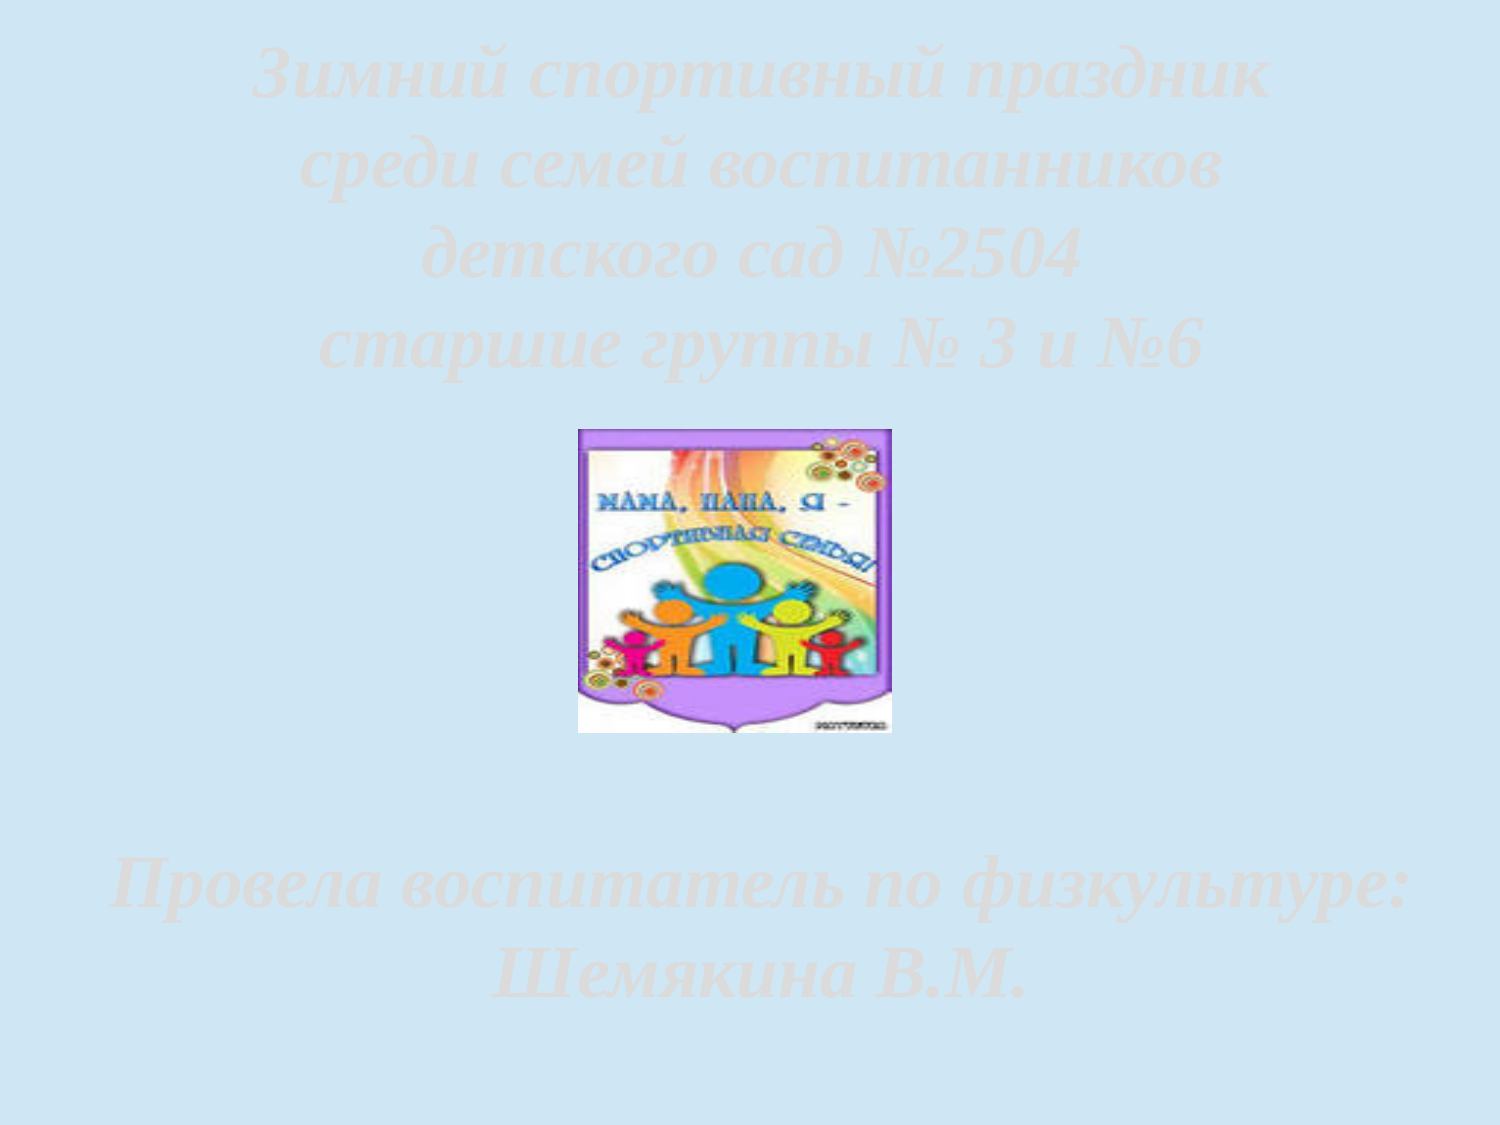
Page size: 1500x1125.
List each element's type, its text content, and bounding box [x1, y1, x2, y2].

title Зимний спортивный праздник среди семей воспитанников детского сад №2504 старшие группы № 3 и №6 Провела воспитатель по физкультуре: Шемякина В.М. [86, 15, 1437, 1047]
picture [578, 429, 892, 733]
